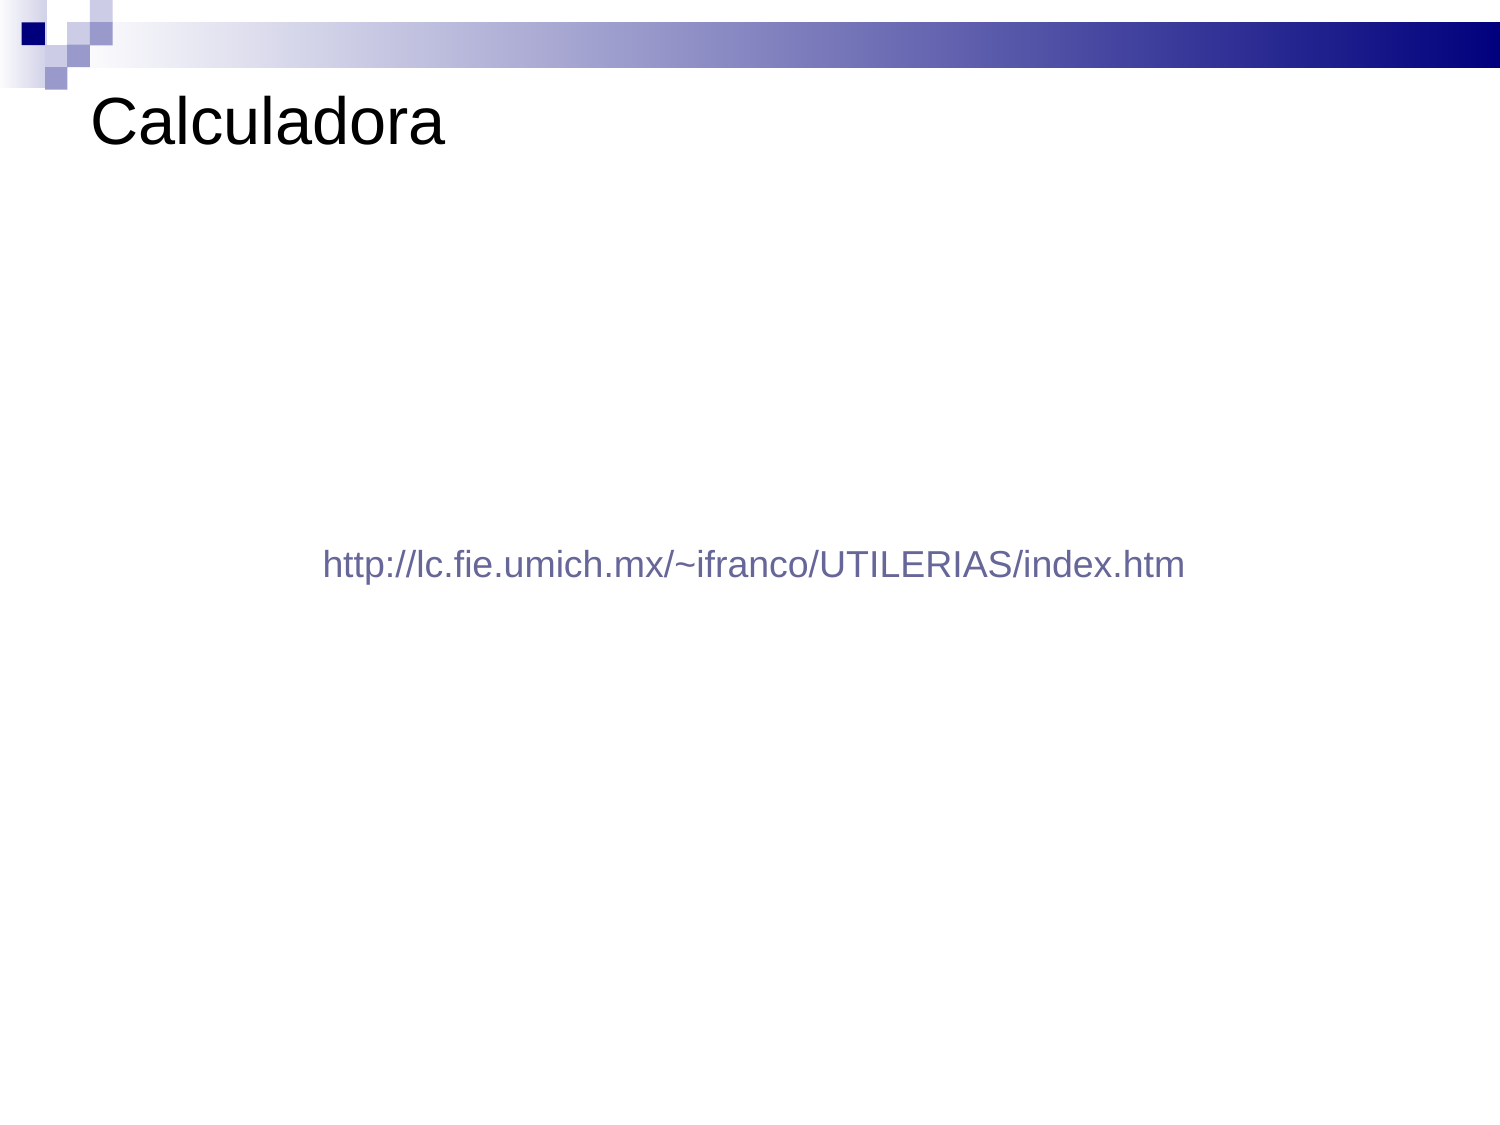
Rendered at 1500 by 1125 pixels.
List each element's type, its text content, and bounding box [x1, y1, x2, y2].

text_box http://lc.fie.umich.mx/~ifranco/UTILERIAS/index.htm [307, 532, 1212, 593]
title Calculadora [75, 70, 1426, 166]
